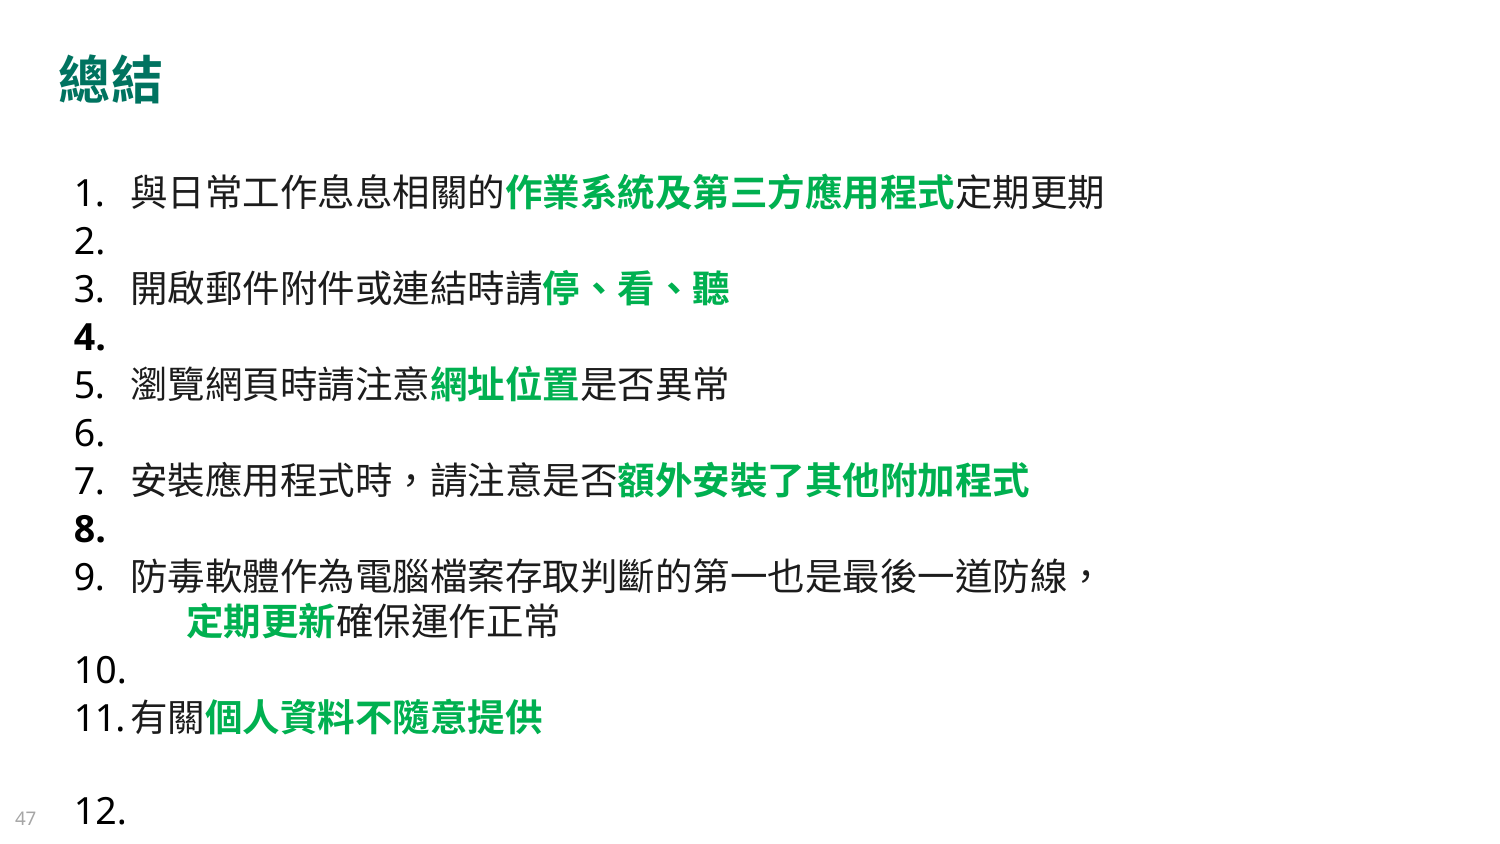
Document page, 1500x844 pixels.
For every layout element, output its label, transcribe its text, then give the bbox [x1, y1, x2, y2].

text_box 與日常工作息息相關的作業系統及第三方應用程式定期更期 開啟郵件附件或連結時請停、看、聽 瀏覽網頁時請注意網址位置是否異常 安裝應用程式時，請注意是否額外安裝了其他附加程式 防毒軟體作為電腦檔案存取判斷的第一也是最後一道防線，定期更新確保運作正常 有關個人資料不隨意提供 [59, 162, 1152, 843]
title 總結 [58, 48, 1442, 162]
slide_number 47 [15, 806, 59, 831]
